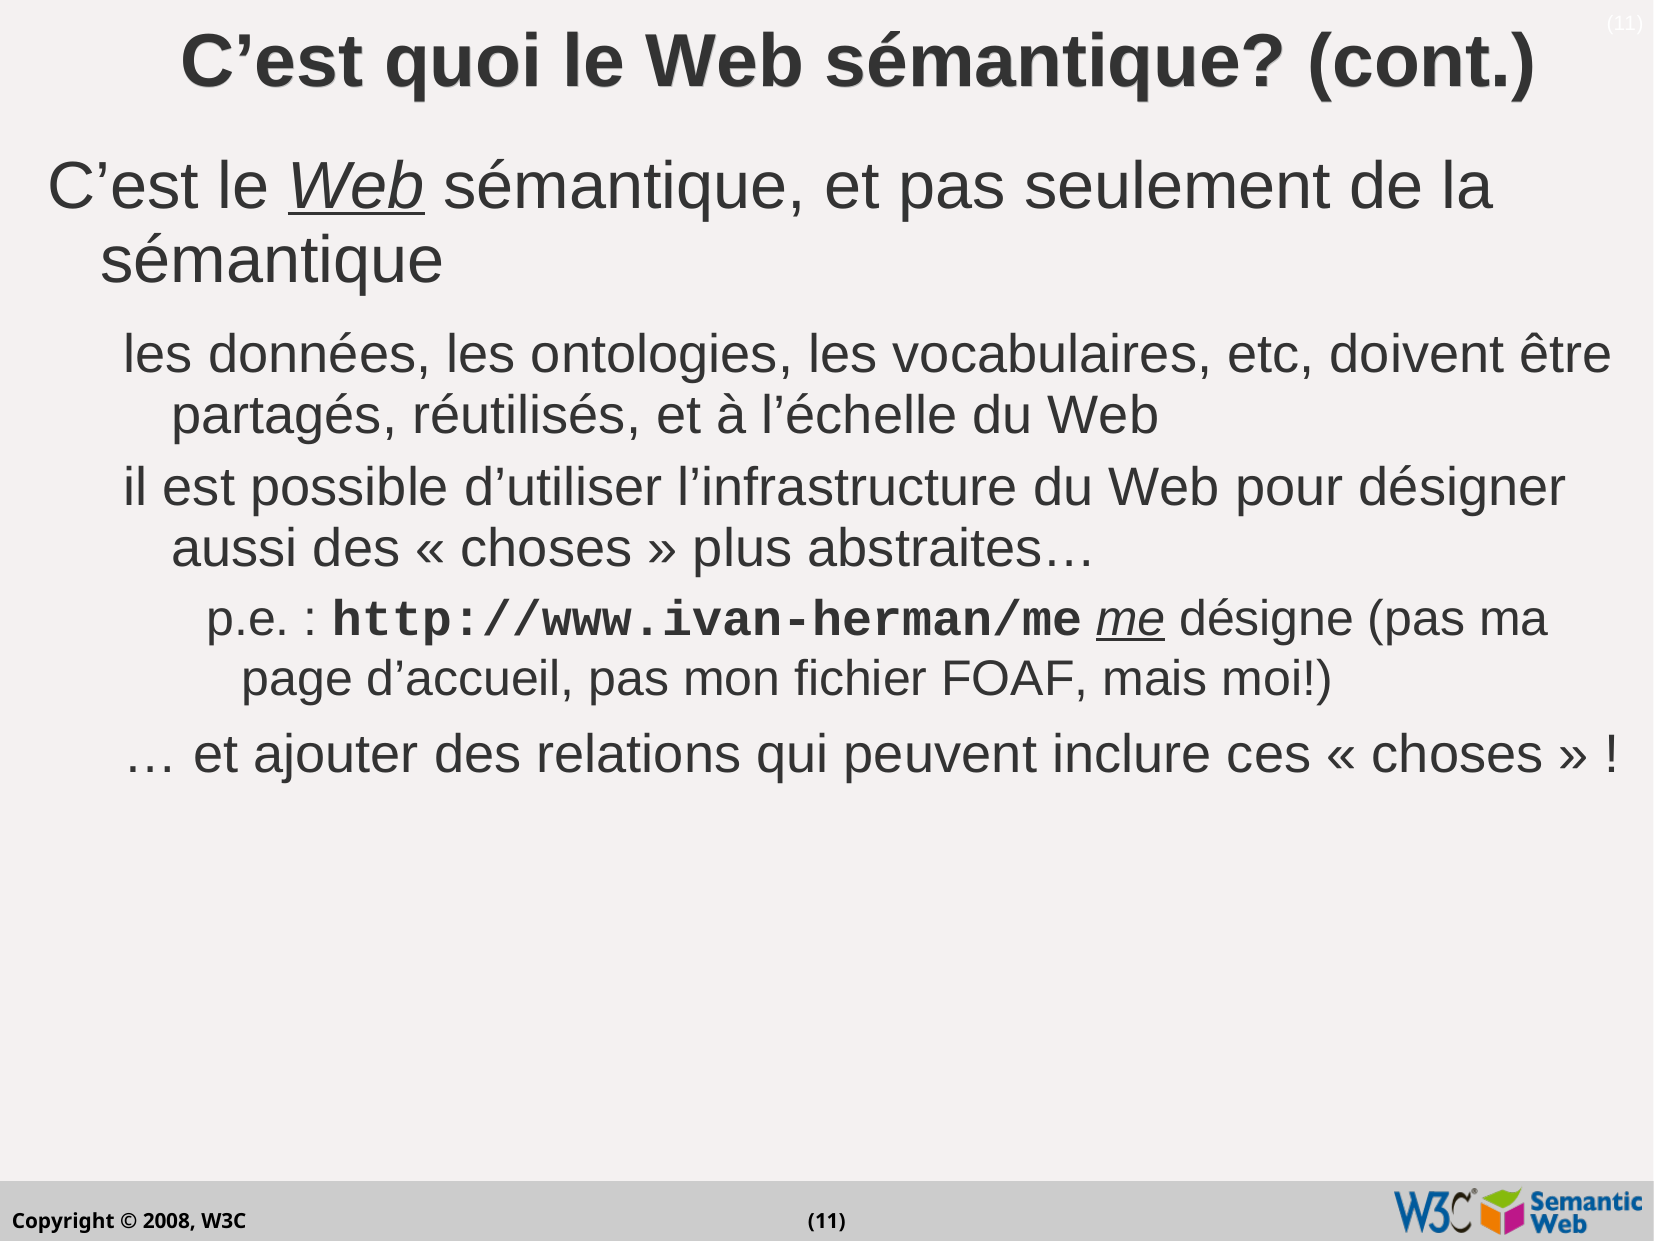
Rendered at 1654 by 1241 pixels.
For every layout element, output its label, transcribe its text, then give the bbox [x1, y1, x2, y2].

list C’est le Web sémantique, et pas seulement de la sémantique les données, les ontologies, les vocabulaires, etc, doivent être partagés, réutilisés, et à l’échelle du Web il est possible d’utiliser l’infrastructure du Web pour désigner aussi des « choses » plus abstraites… p.e. : http://www.ivan-herman/me me désigne (pas ma page d’accueil, pas mon fichier FOAF, mais moi!) … et ajouter des relations qui peuvent inclure ces « choses » ! [29, 147, 1624, 1119]
picture [1394, 1185, 1642, 1235]
title C’est quoi le Web sémantique? (cont.) [63, 7, 1654, 111]
